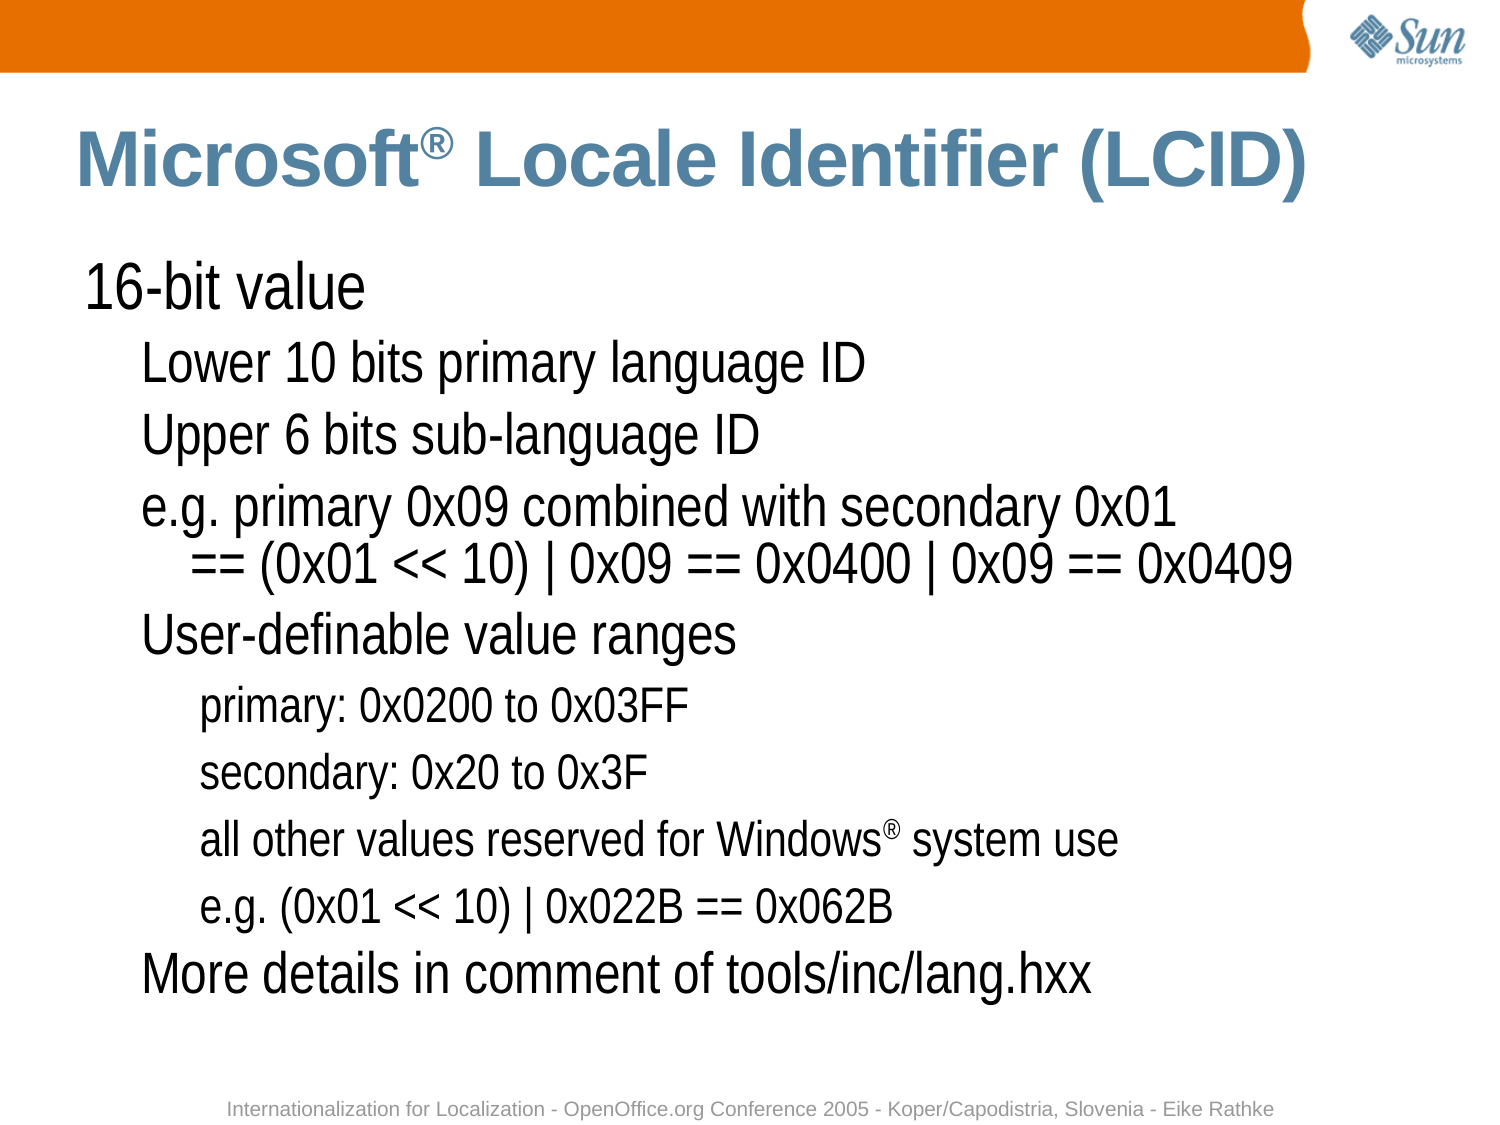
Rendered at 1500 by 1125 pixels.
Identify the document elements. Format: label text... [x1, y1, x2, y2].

title Microsoft® Locale Identifier (LCID) [75, 122, 1438, 228]
picture [0, 0, 1500, 75]
list 16-bit value Lower 10 bits primary language ID Upper 6 bits sub-language ID e.g. primary 0x09 combined with secondary 0x01 == (0x01 << 10) | 0x09 == 0x0400 | 0x09 == 0x0409 User-definable value ranges primary: 0x0200 to 0x03FF secondary: 0x20 to 0x3F all other values reserved for Windows® system use e.g. (0x01 << 10) | 0x022B == 0x062B More details in comment of tools/inc/lang.hxx [64, 257, 1402, 1017]
